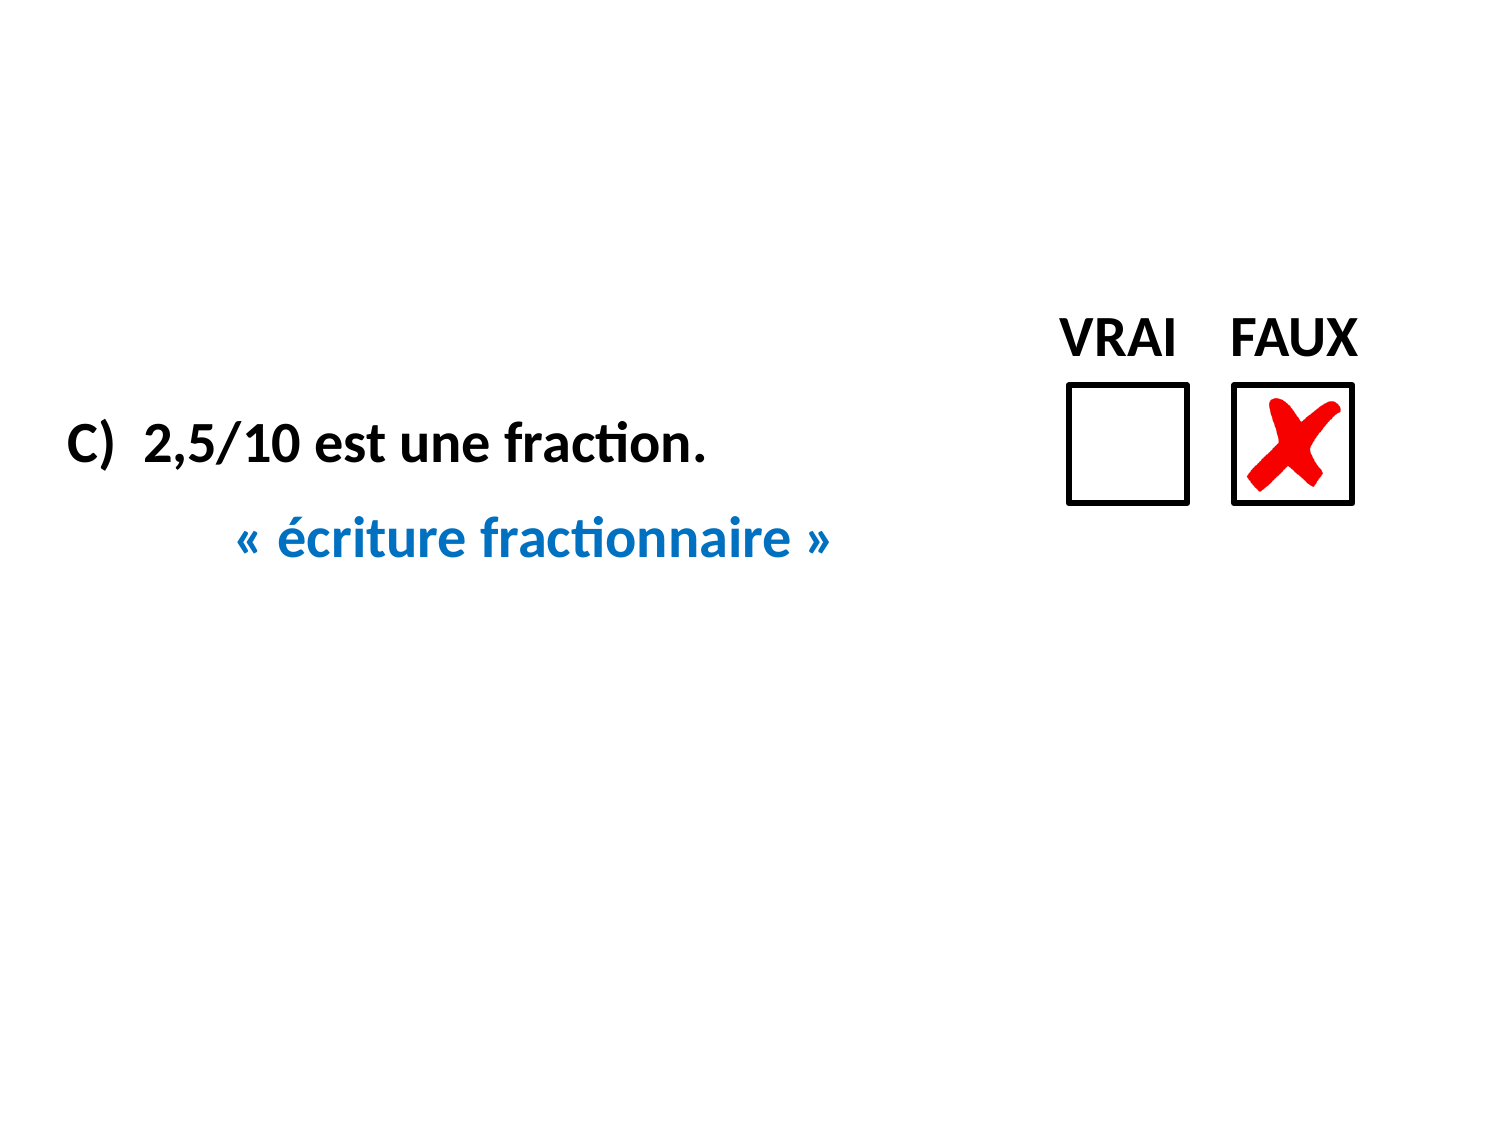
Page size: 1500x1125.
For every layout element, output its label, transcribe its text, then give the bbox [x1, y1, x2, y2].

text_box « écriture fractionnaire » [218, 491, 904, 577]
text_box C) 2,5/10 est une fraction. [53, 397, 1046, 482]
picture [1246, 397, 1341, 492]
text_box VRAI FAUX [1045, 290, 1388, 376]
